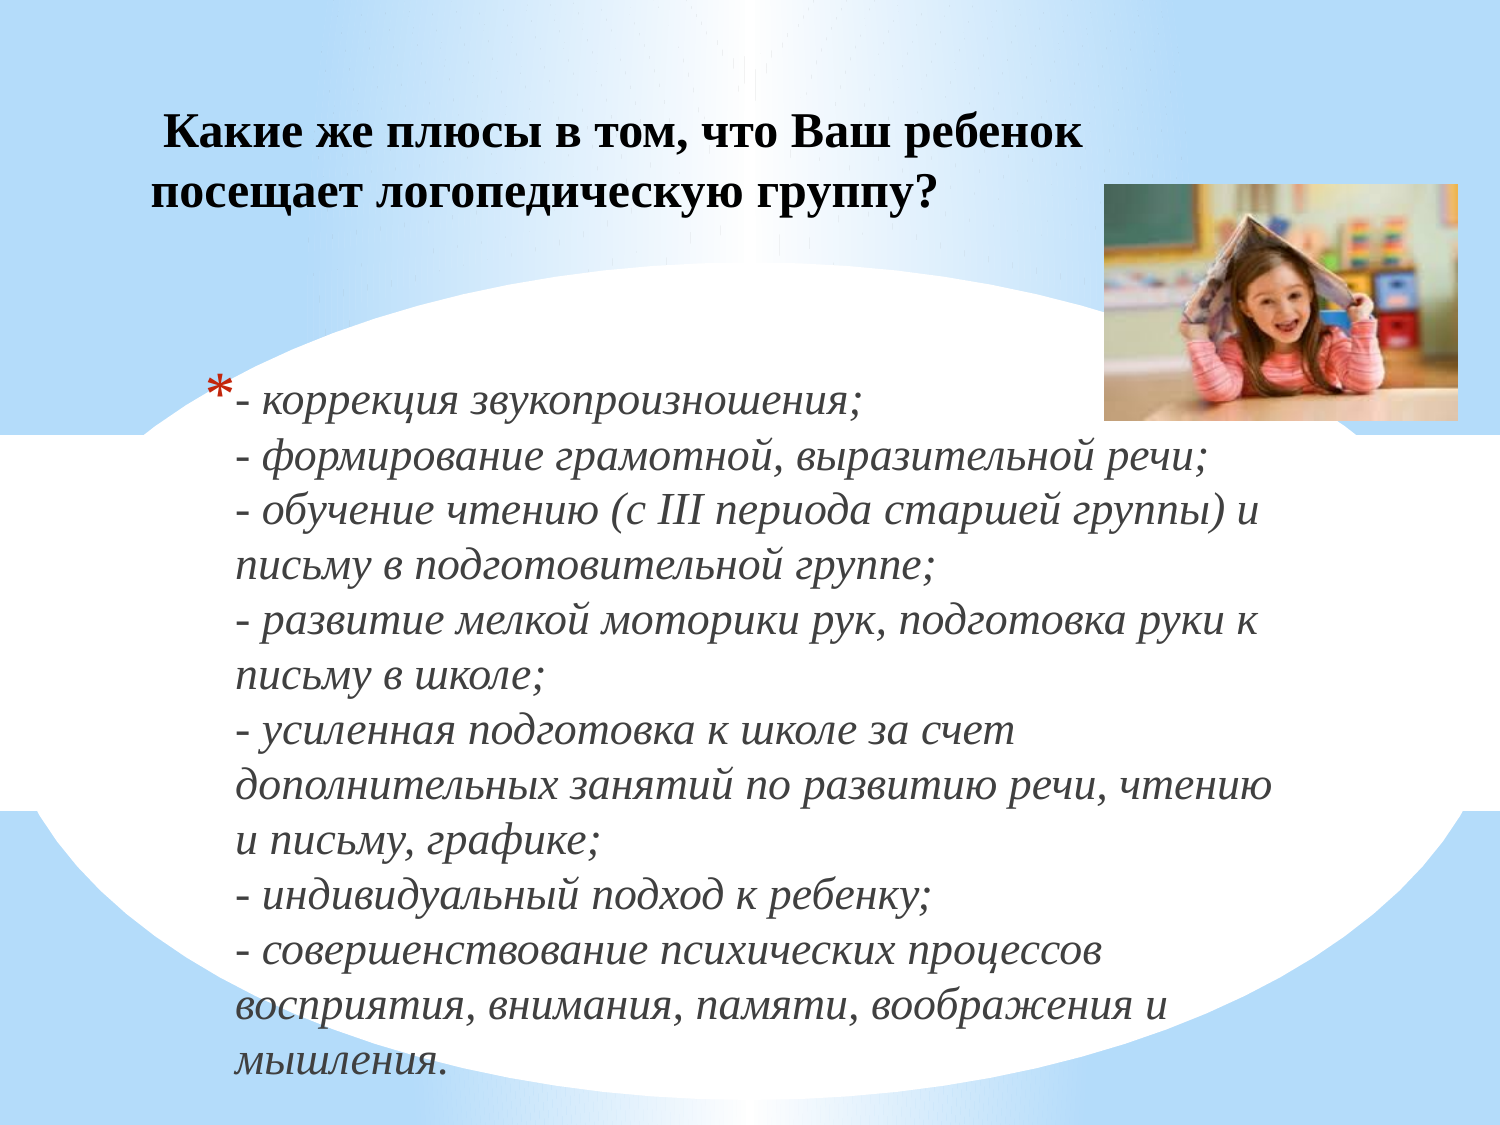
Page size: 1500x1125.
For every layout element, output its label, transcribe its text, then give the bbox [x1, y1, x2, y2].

list - коррекция звукопроизношения; - формирование грамотной, выразительной речи; - обучение чтению (с III периода старшей группы) и письму в подготовительной группе; - развитие мелкой моторики рук, подготовка руки к письму в школе; - усиленная подготовка к школе за счет дополнительных занятий по развитию речи, чтению и письму, графике; - индивидуальный подход к ребенку; - совершенствование психических процессов восприятия, внимания, памяти, воображения и мышления. [183, 361, 1300, 499]
picture [1104, 184, 1458, 421]
title Какие же плюсы в том, что Ваш ребенок посещает логопедическую группу? [135, 90, 1313, 256]
